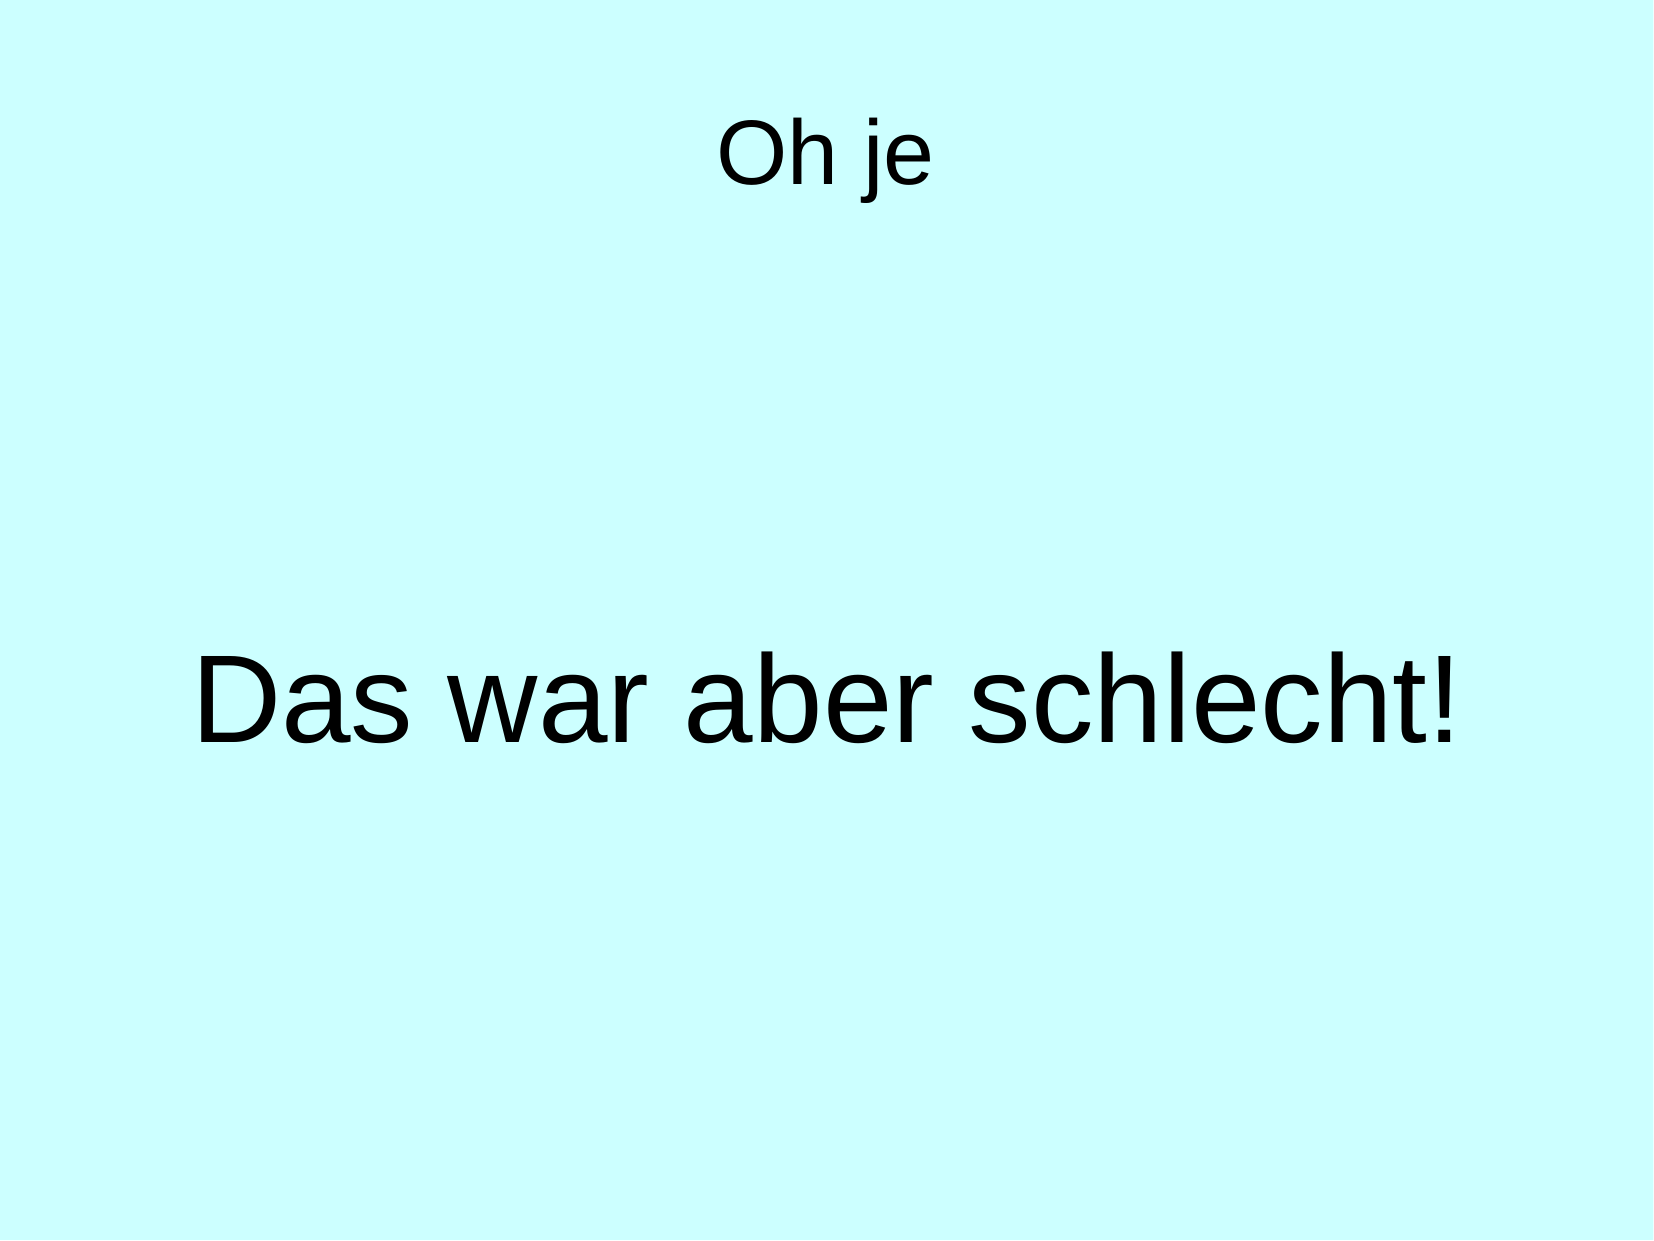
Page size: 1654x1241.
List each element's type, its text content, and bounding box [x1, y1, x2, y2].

subtitle Das war aber schlecht! [82, 290, 1571, 1109]
title Oh je [82, 56, 1571, 250]
